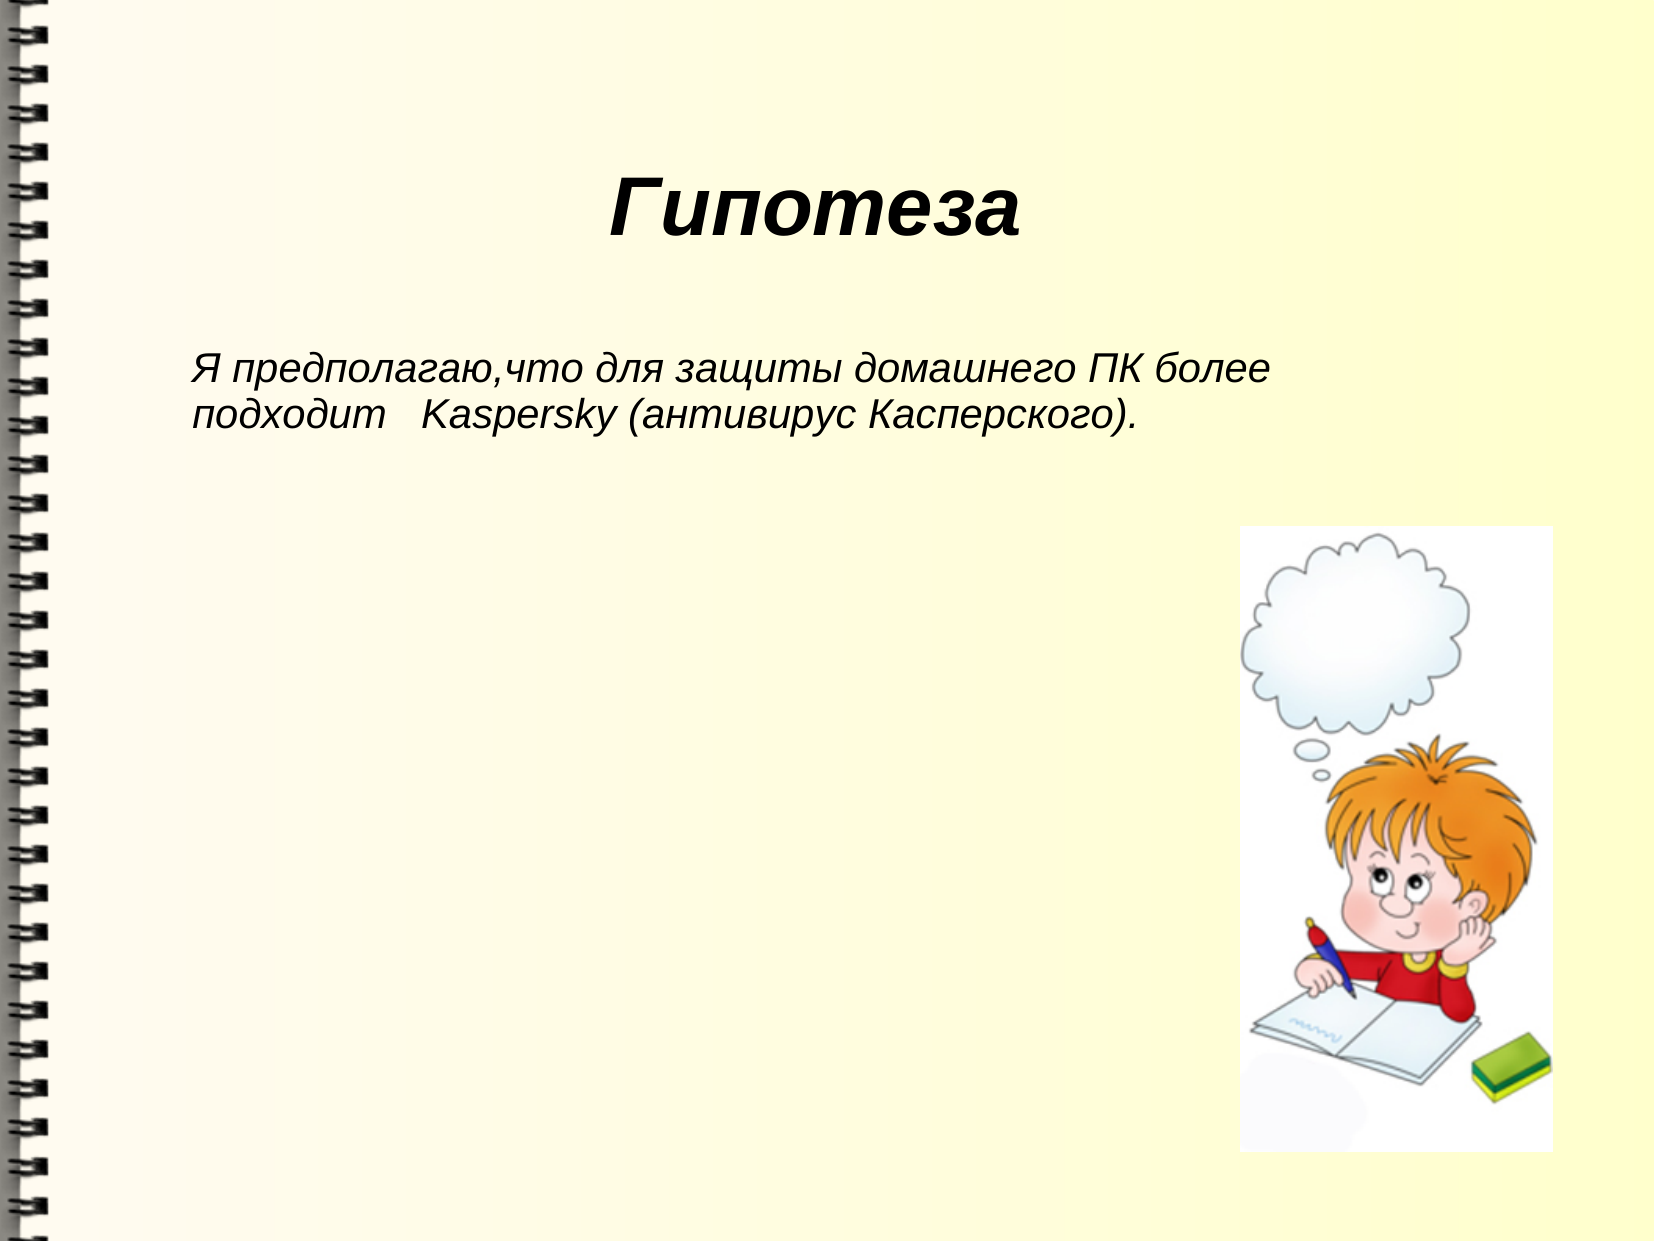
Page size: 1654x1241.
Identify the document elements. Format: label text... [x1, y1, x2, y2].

list Я предполагаю,что для защиты домашнего ПК более подходит Kaspersky (антивирус Касперского). [121, 344, 1388, 562]
picture [0, 0, 1654, 1241]
title Гипотеза [121, 102, 1534, 310]
picture [1240, 526, 1553, 1152]
